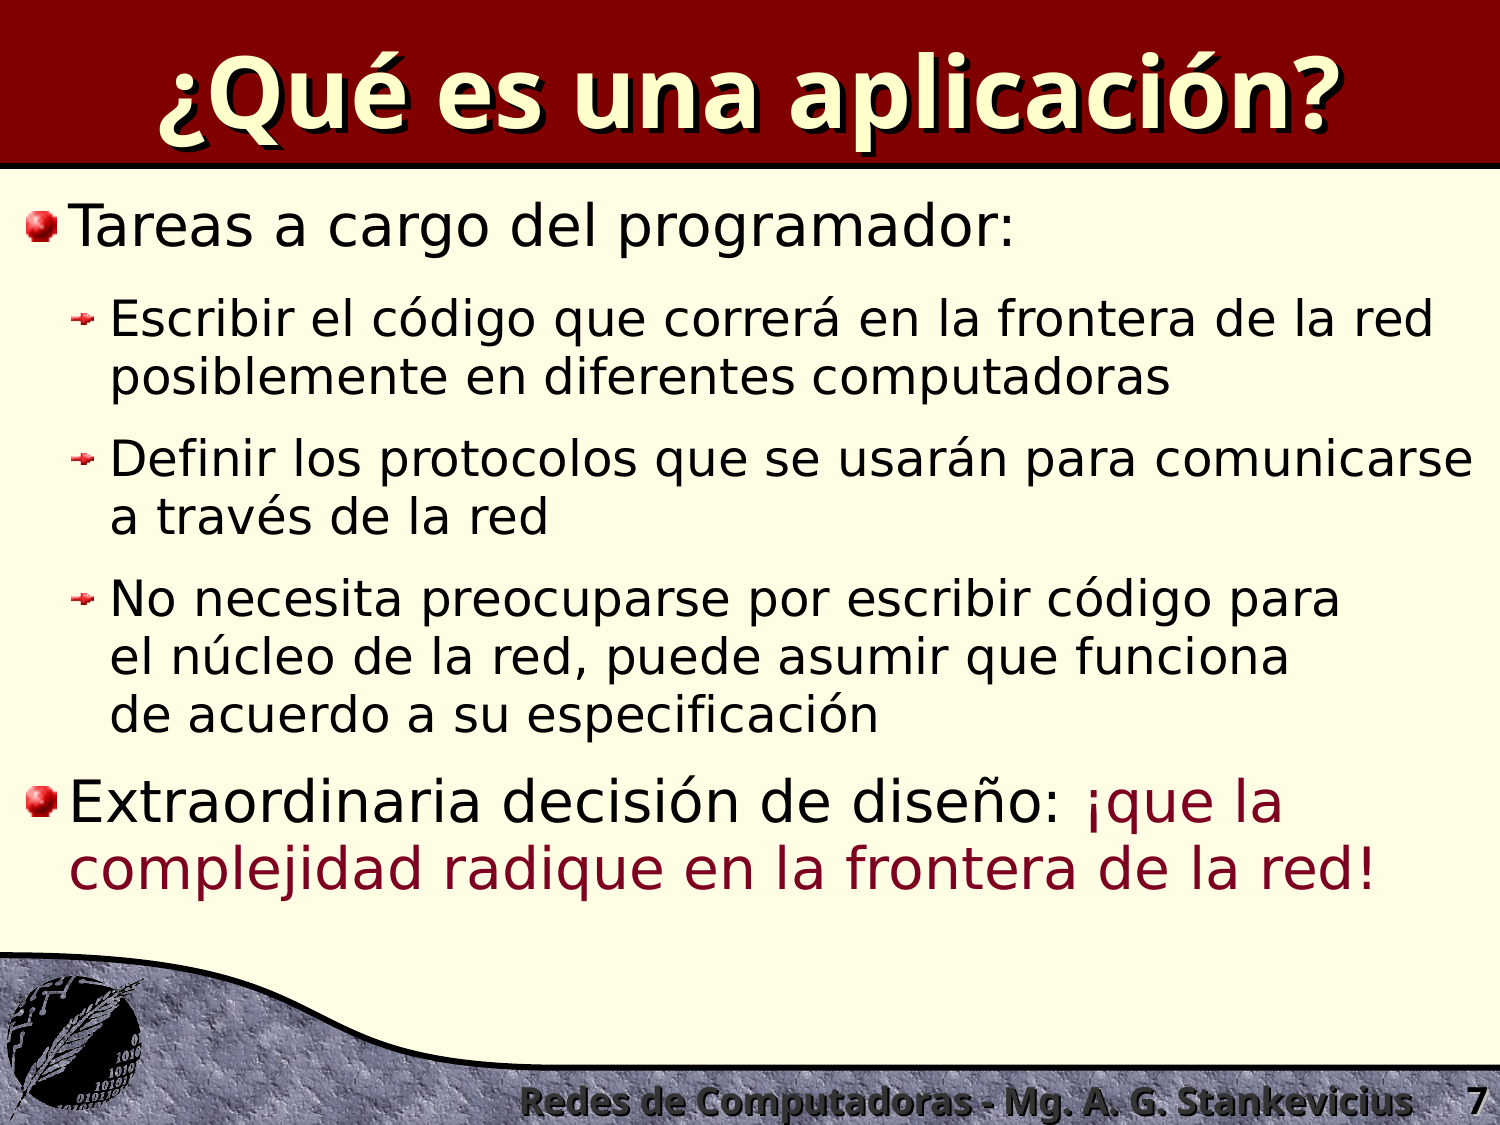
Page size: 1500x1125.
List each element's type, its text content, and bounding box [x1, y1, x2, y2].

title ¿Qué es una aplicación? [15, 5, 1485, 160]
picture [1047, 1100, 1054, 1110]
list Tareas a cargo del programador: Escribir el código que correrá en la frontera de la red posiblemente en diferentes computadoras Definir los protocolos que se usarán para comunicarse a través de la red No necesita preocuparse por escribir código para el núcleo de la red, puede asumir que funciona de acuerdo a su especificación Extraordinaria decisión de diseño: ¡que la complejidad radique en la frontera de la red! [11, 192, 1486, 904]
picture [790, 1100, 795, 1110]
picture [0, 959, 1500, 1125]
